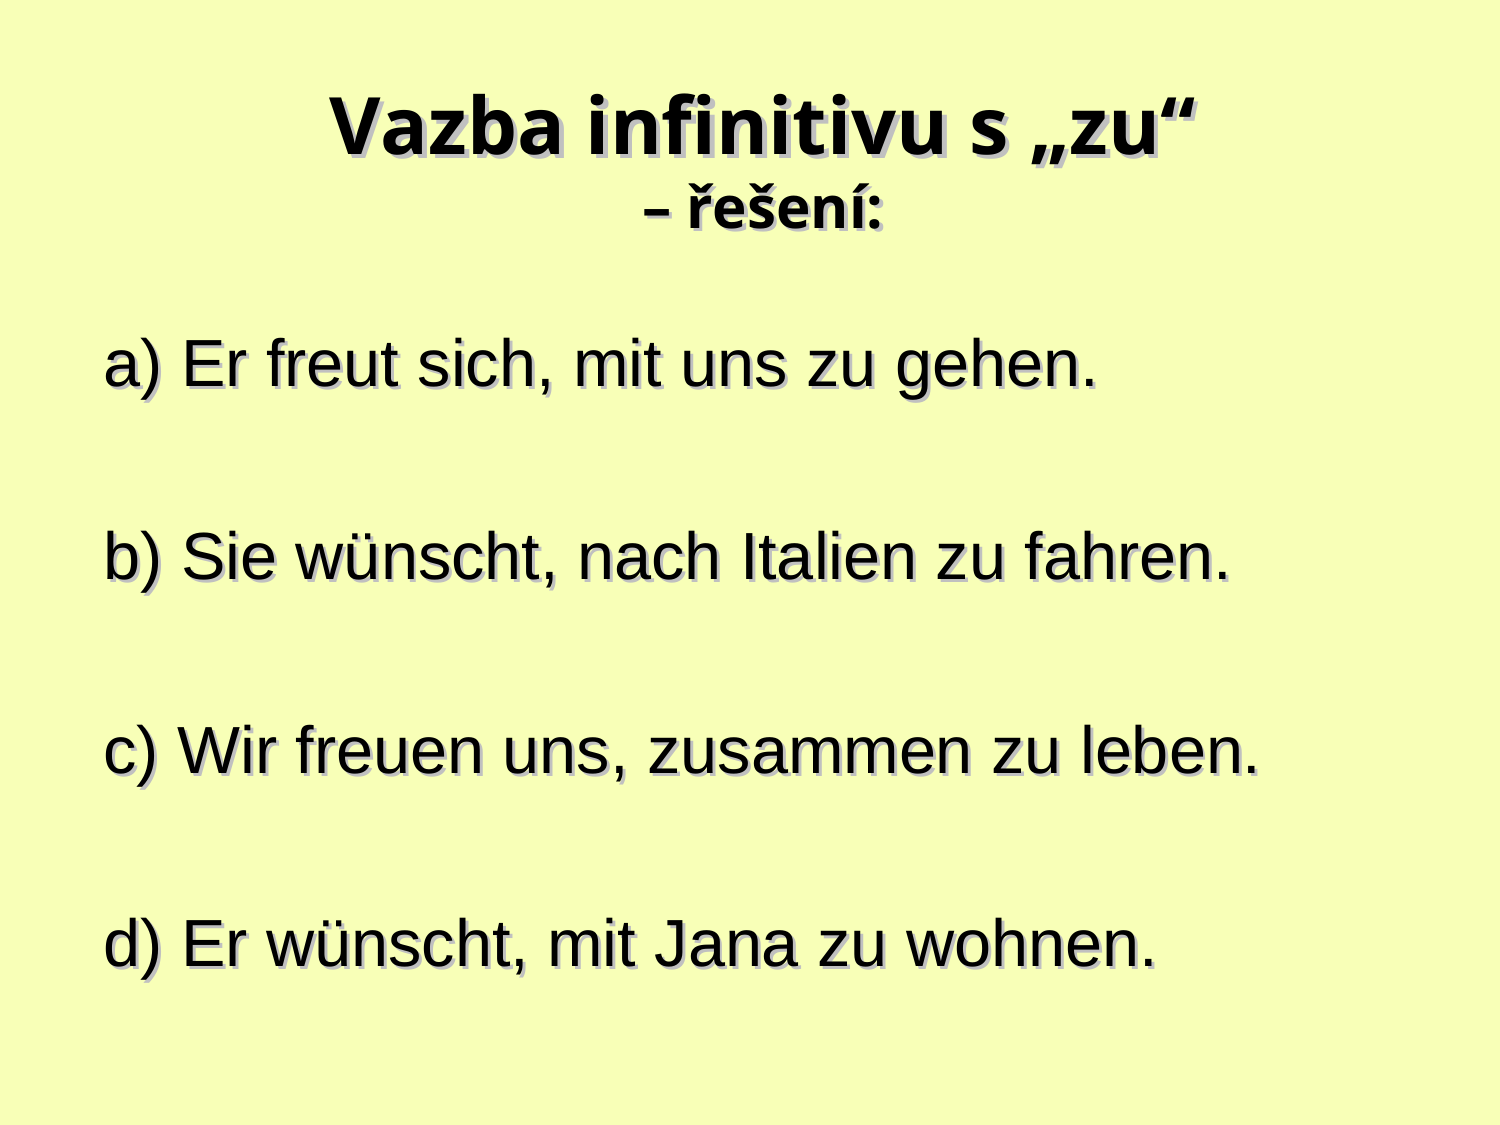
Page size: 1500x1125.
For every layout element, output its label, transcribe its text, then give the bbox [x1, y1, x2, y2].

list a) Er freut sich, mit uns zu gehen. b) Sie wünscht, nach Italien zu fahren. c) Wir freuen uns, zusammen zu leben. d) Er wünscht, mit Jana zu wohnen. [88, 312, 1452, 1000]
title Vazba infinitivu s „zu“ – řešení: [75, 40, 1451, 276]
